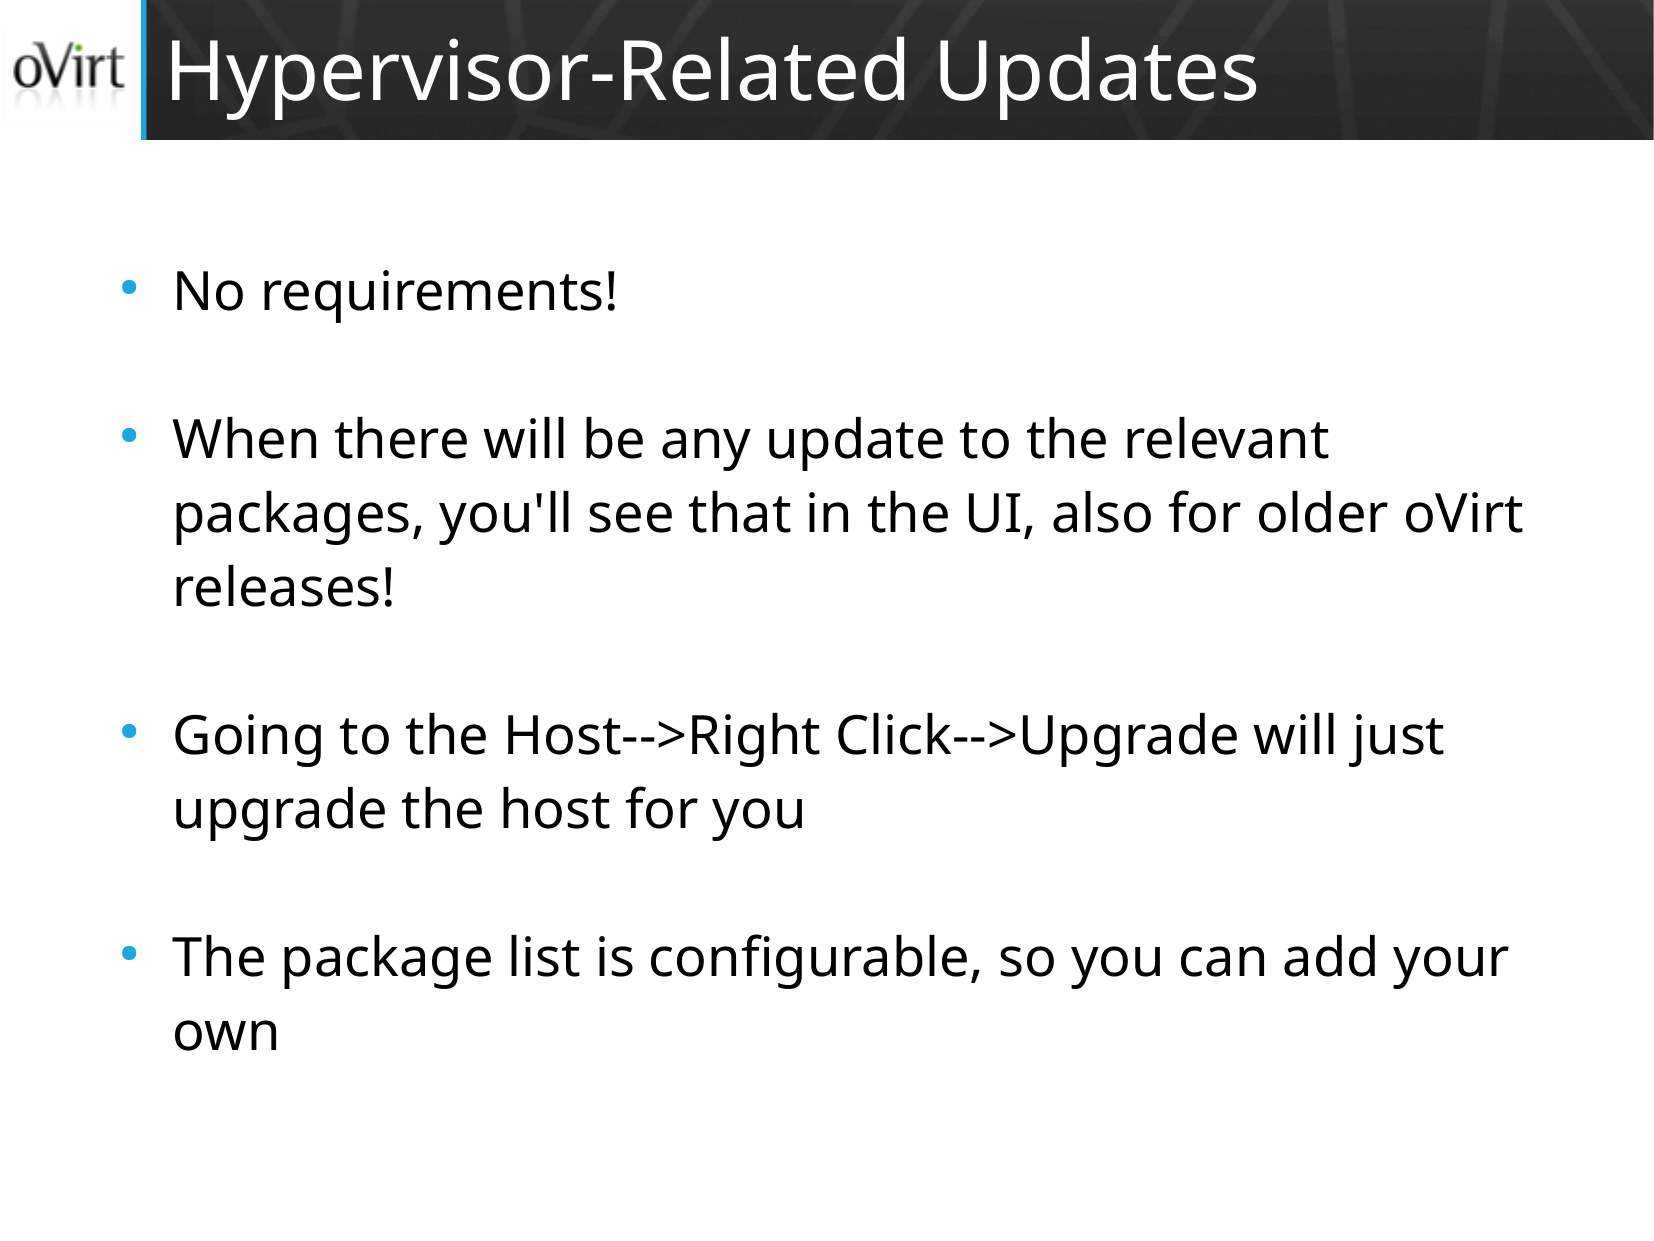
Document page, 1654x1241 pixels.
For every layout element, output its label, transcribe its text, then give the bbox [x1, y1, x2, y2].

title Hypervisor-Related Updates [164, 18, 1653, 119]
picture [0, 0, 1654, 140]
text_box No requirements! When there will be any update to the relevant packages, you'll see that in the UI, also for older oVirt releases! Going to the Host-->Right Click-->Upgrade will just upgrade the host for you The package list is configurable, so you can add your own [87, 244, 1576, 1126]
